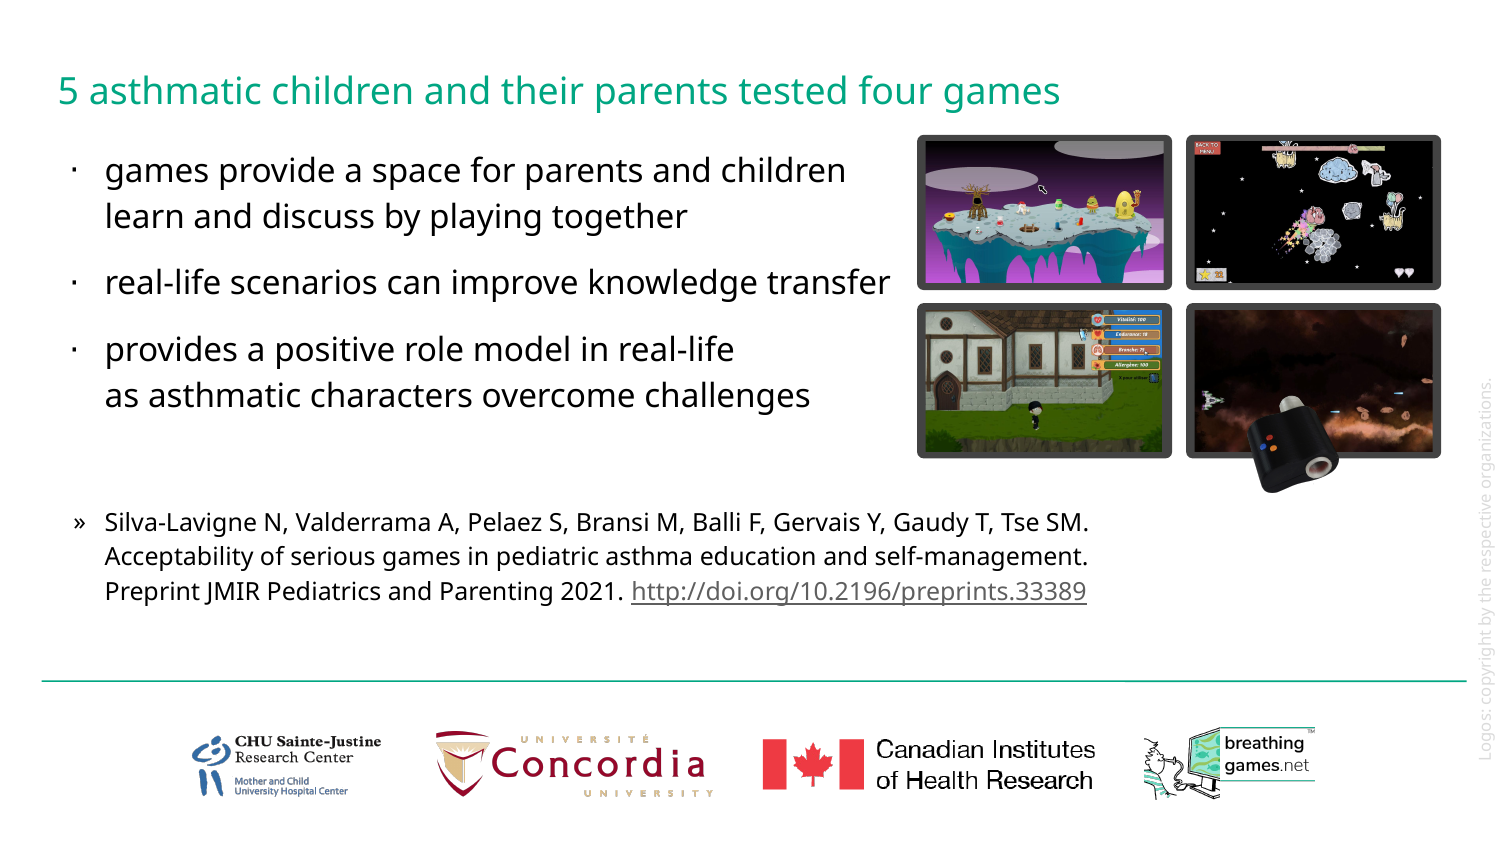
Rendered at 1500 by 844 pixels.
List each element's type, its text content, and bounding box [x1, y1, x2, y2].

picture [1194, 310, 1433, 493]
picture [436, 731, 713, 797]
text_box [1186, 134, 1442, 291]
text_box [917, 134, 1173, 291]
text_box [917, 303, 1173, 459]
picture [871, 731, 1095, 797]
picture [185, 730, 387, 798]
picture [925, 141, 1164, 283]
picture [1144, 727, 1315, 800]
text_box [1186, 303, 1442, 459]
text_box 5 asthmatic children and their parents tested four games games provide a space for parents and children learn and discuss by playing together real-life scenarios can improve knowledge transfer provides a positive role model in real-life as asthmatic characters overcome challenges Silva-Lavigne N, Valderrama A, Pelaez S, Bransi M, Balli F, Gervais Y, Gaudy T, Tse SM. Acceptability of serious games in pediatric asthma education and self-management. Preprint JMIR Pediatrics and Parenting 2021. http://doi.org/10.2196/preprints.33389 [42, 47, 1467, 625]
picture [925, 310, 1164, 452]
picture [1194, 141, 1433, 283]
text_box Logos: copyright by the respective organizations. [1462, 67, 1500, 777]
picture [762, 731, 868, 797]
